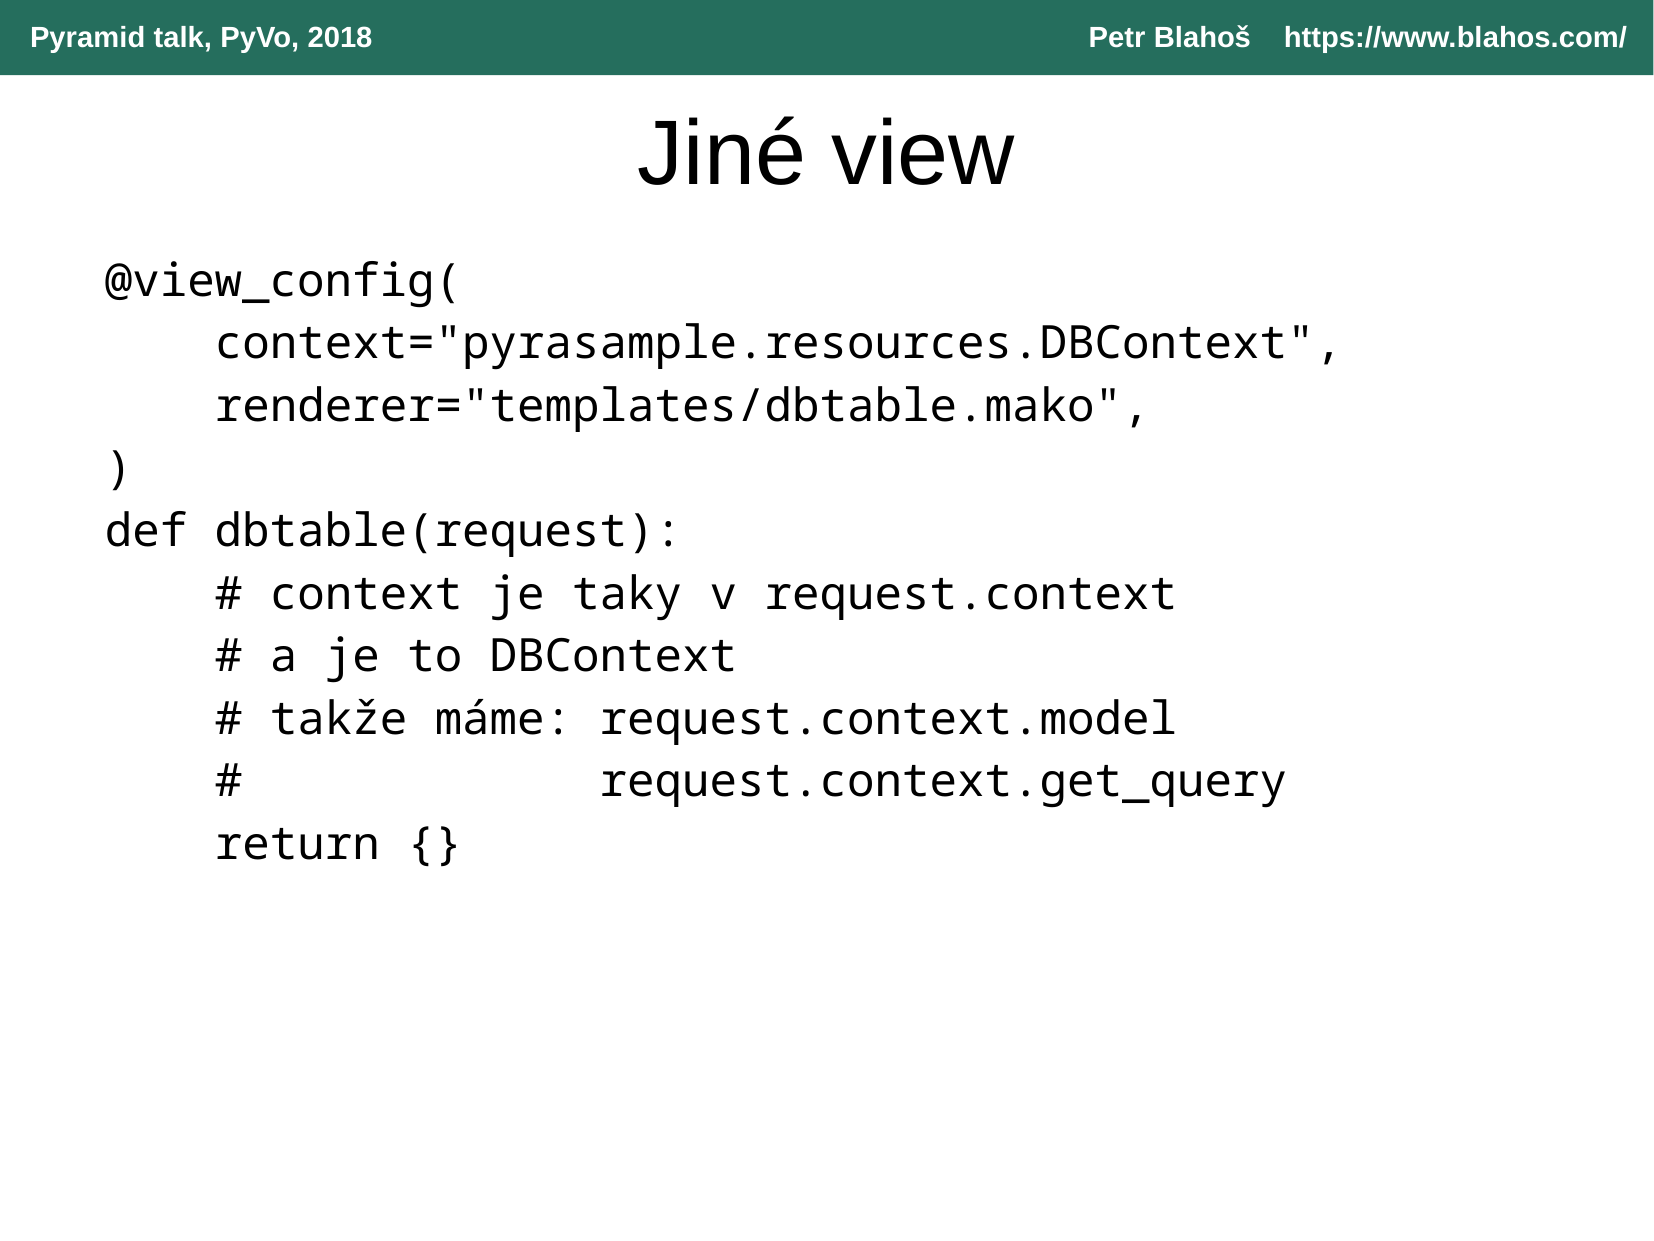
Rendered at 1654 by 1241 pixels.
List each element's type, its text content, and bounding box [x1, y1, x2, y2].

text_box @view_config( context="pyrasample.resources.DBContext", renderer="templates/dbtable.mako", ) def dbtable(request): # context je taky v request.context # a je to DBContext # takže máme: request.context.model # request.context.get_query return {} [90, 240, 1576, 1186]
title Jiné view [82, 49, 1571, 257]
